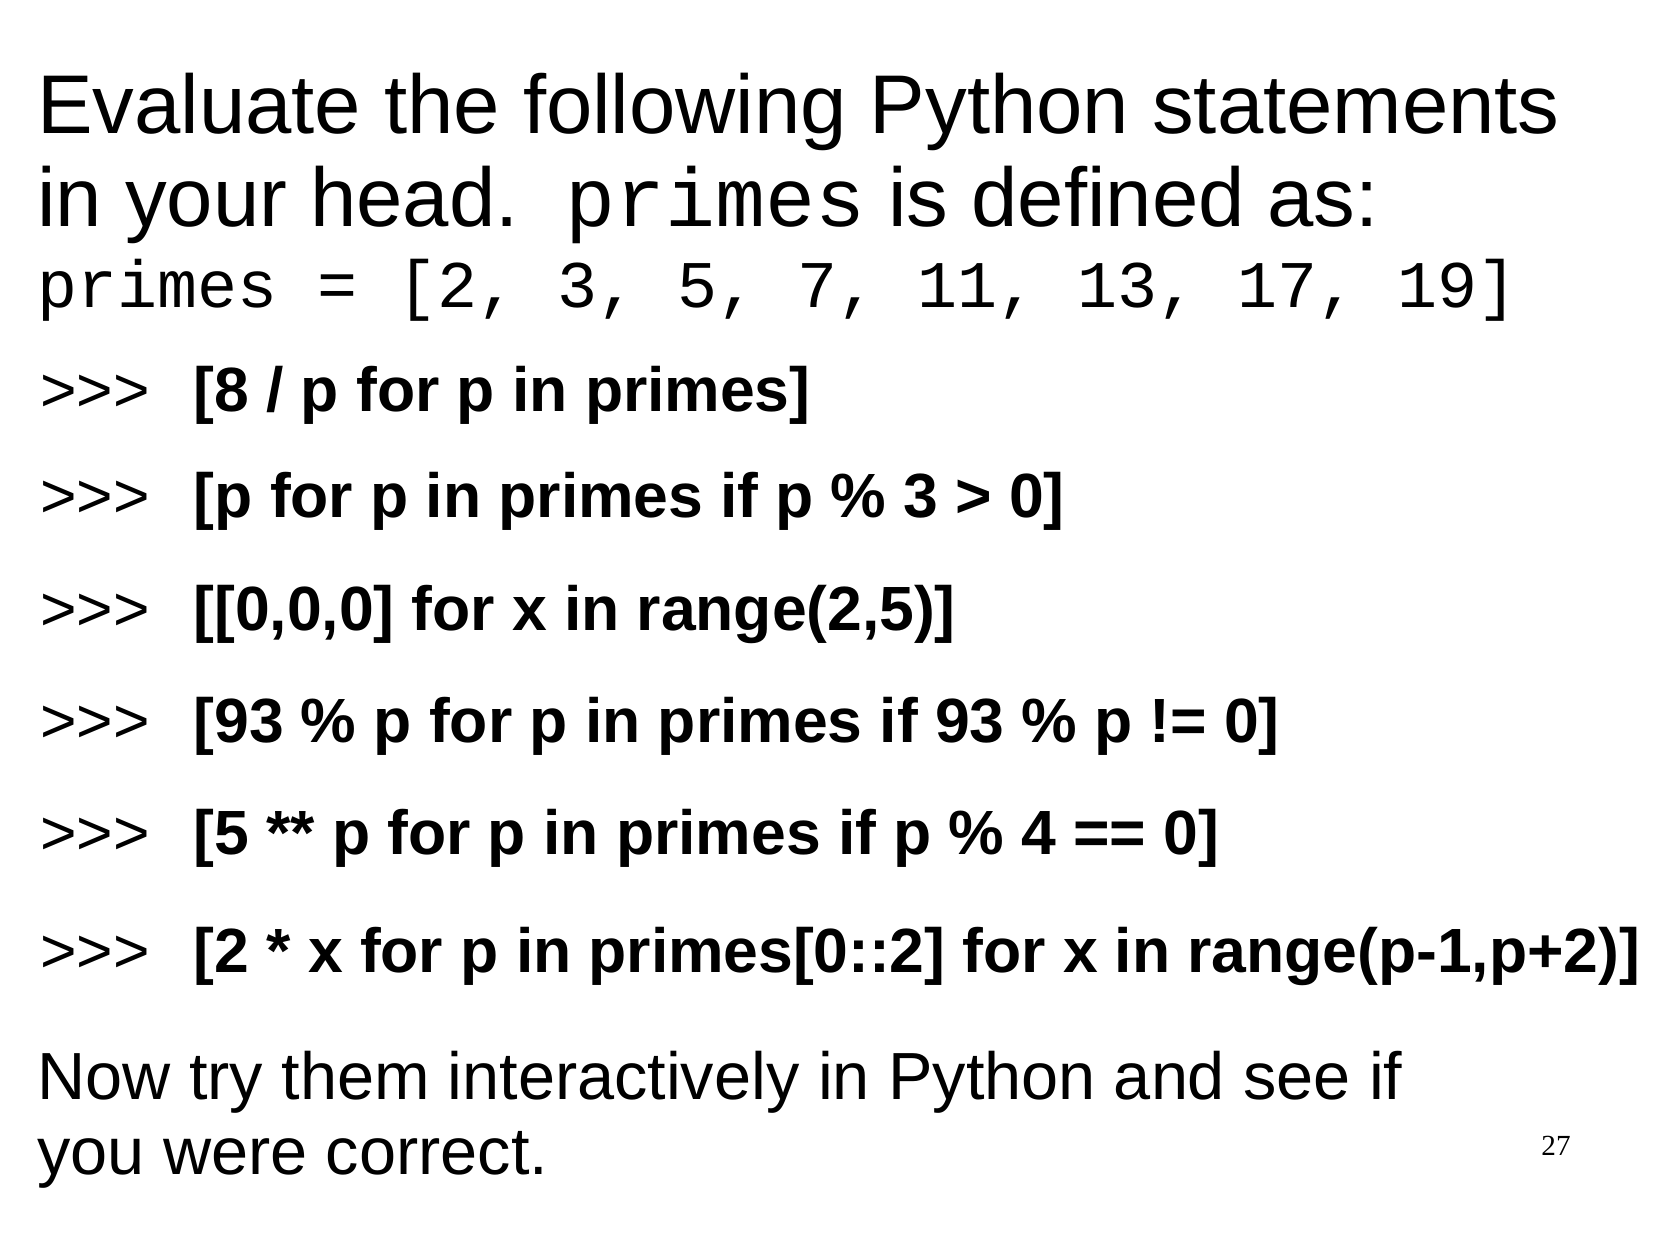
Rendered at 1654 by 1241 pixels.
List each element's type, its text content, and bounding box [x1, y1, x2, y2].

text_box >>> [34, 455, 156, 537]
text_box [93 % p for p in primes if 93 % p != 0] [187, 679, 1283, 764]
text_box [2 * x for p in primes[0::2] for x in range(p-1,p+2)] [188, 910, 1648, 994]
text_box >>> [34, 791, 156, 874]
text_box Now try them interactively in Python and see if you were correct. [22, 1031, 1419, 1197]
text_box >>> [34, 349, 156, 431]
text_box [8 / p for p in primes] [188, 349, 817, 433]
text_box [5 ** p for p in primes if p % 4 == 0] [188, 791, 1224, 876]
text_box [[0,0,0] for x in range(2,5)] [187, 567, 963, 652]
text_box >>> [34, 910, 156, 992]
text_box [p for p in primes if p % 3 > 0] [188, 455, 1070, 539]
text_box >>> [34, 679, 156, 762]
text_box >>> [34, 567, 156, 650]
text_box Evaluate the following Python statements in your head. primes is defined as: primes = [2, 3, 5, 7, 11, 13, 17, 19] [22, 51, 1576, 335]
